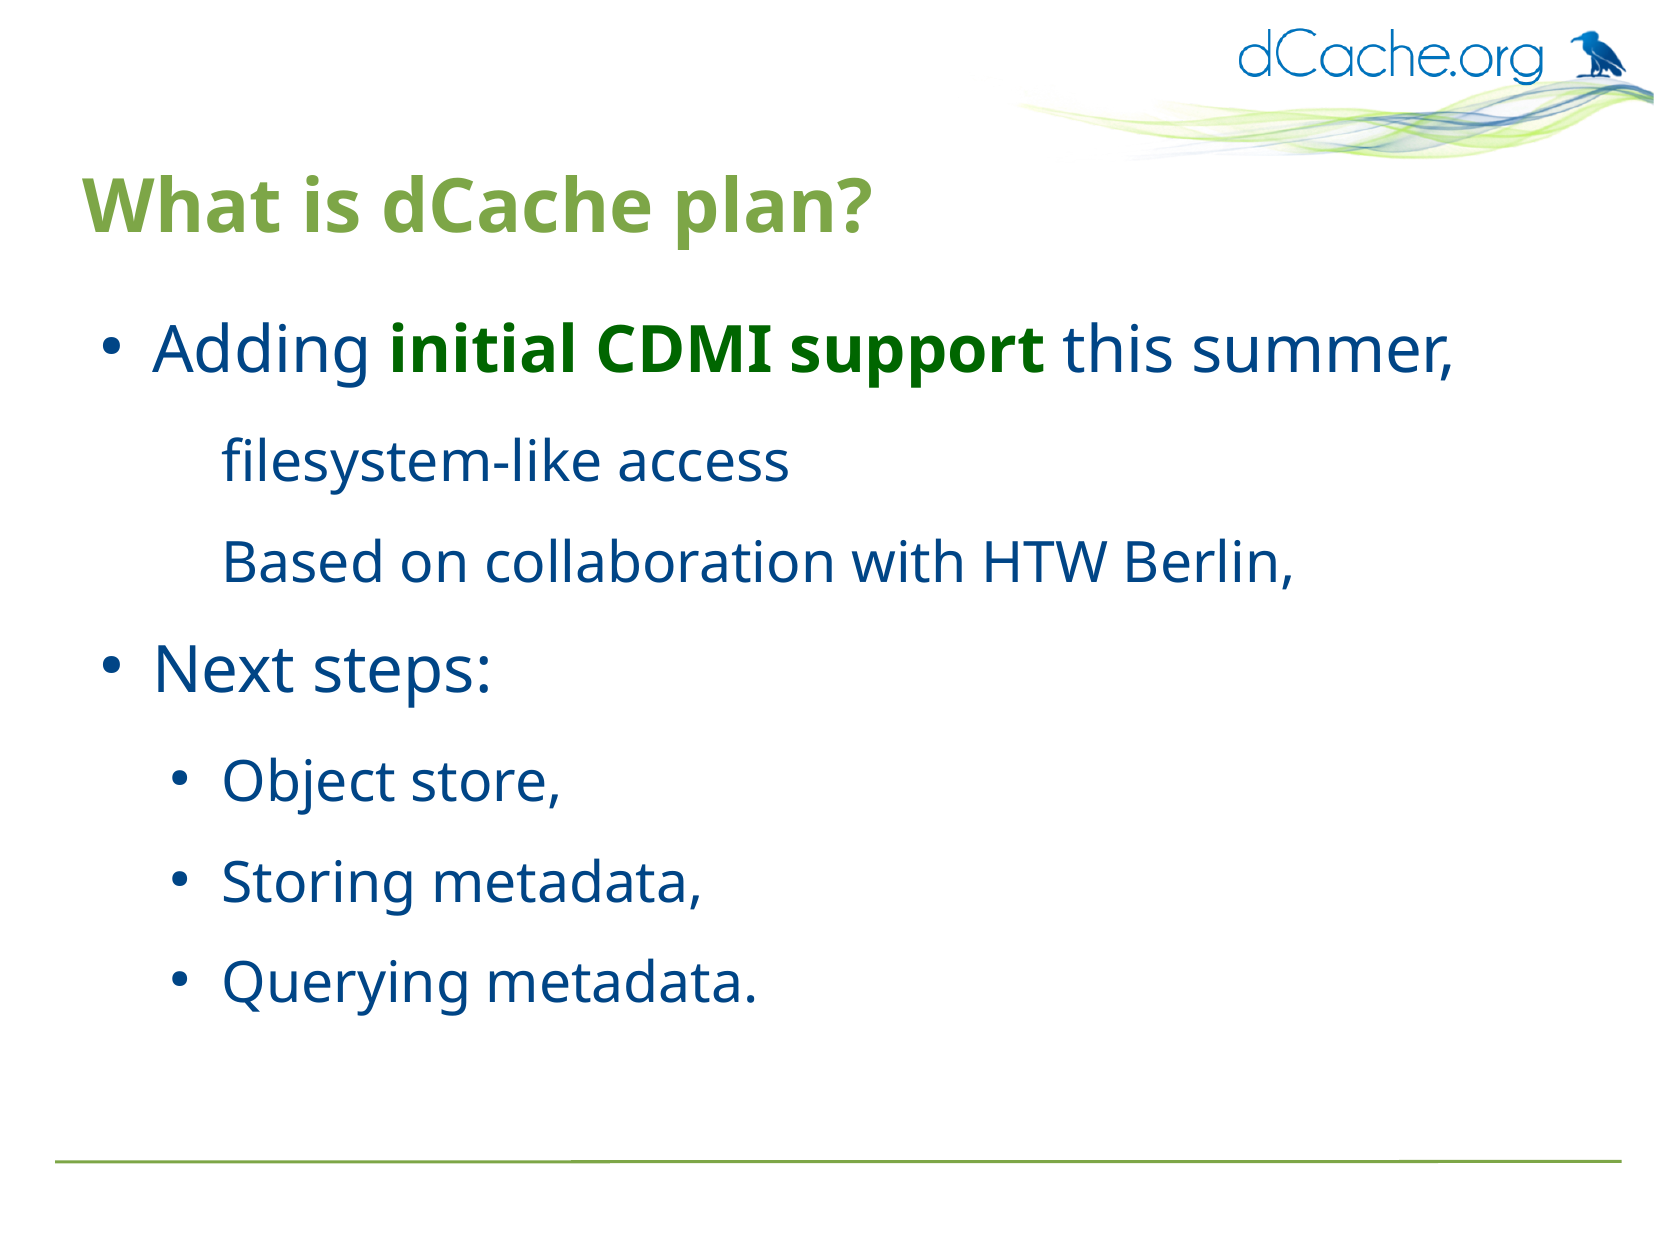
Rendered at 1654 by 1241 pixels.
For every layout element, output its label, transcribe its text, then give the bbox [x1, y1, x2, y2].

title What is dCache plan? [82, 155, 1605, 252]
list Adding initial CDMI support this summer, filesystem-like access Based on collaboration with HTW Berlin, Next steps: Object store, Storing metadata, Querying metadata. [82, 302, 1571, 1023]
picture [956, 16, 1654, 169]
